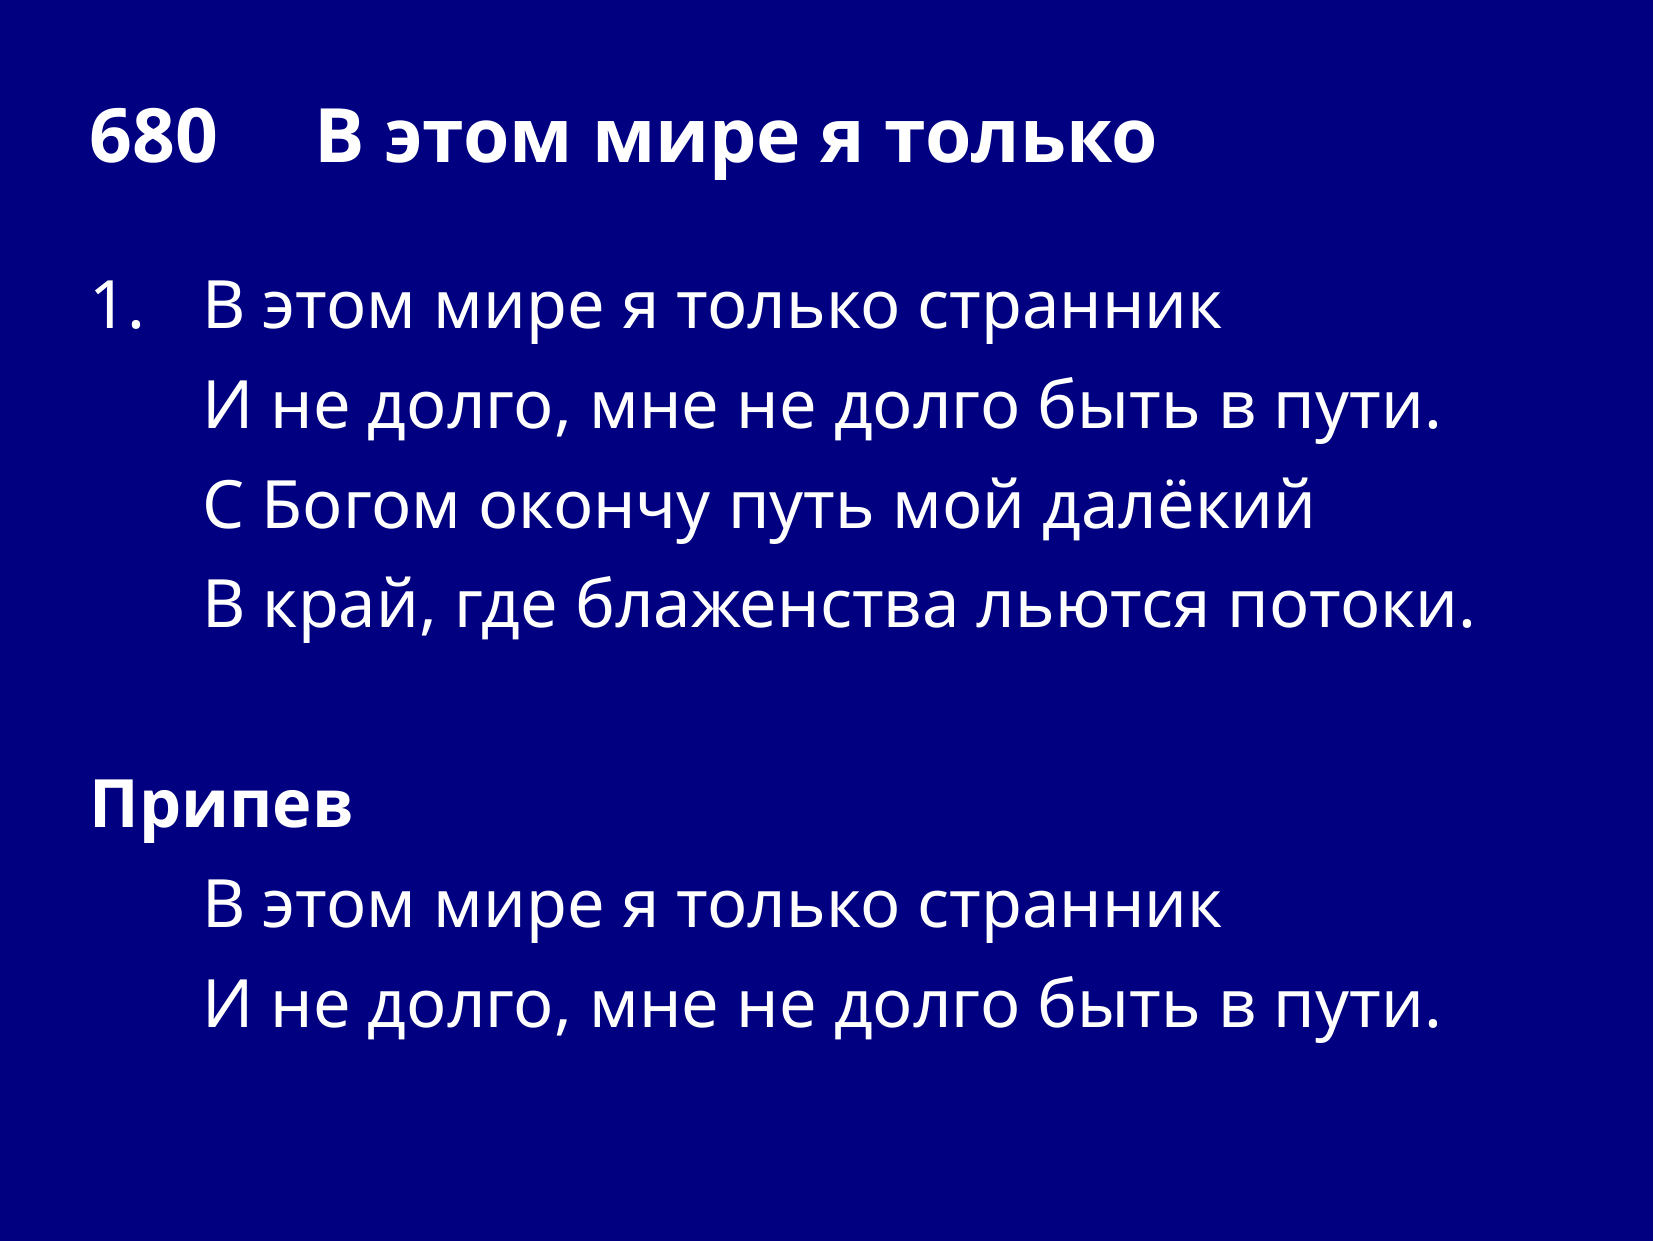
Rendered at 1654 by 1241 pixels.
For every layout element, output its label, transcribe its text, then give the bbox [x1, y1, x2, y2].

text_box 680 В этом мире я только [75, 75, 1576, 188]
text_box 1. В этом мире я только странник И не долго, мне не долго быть в пути. С Богом окончу путь мой далёкий В край, где блаженства льются потоки. Припев В этом мире я только странник И не долго, мне не долго быть в пути. [75, 150, 1653, 1163]
